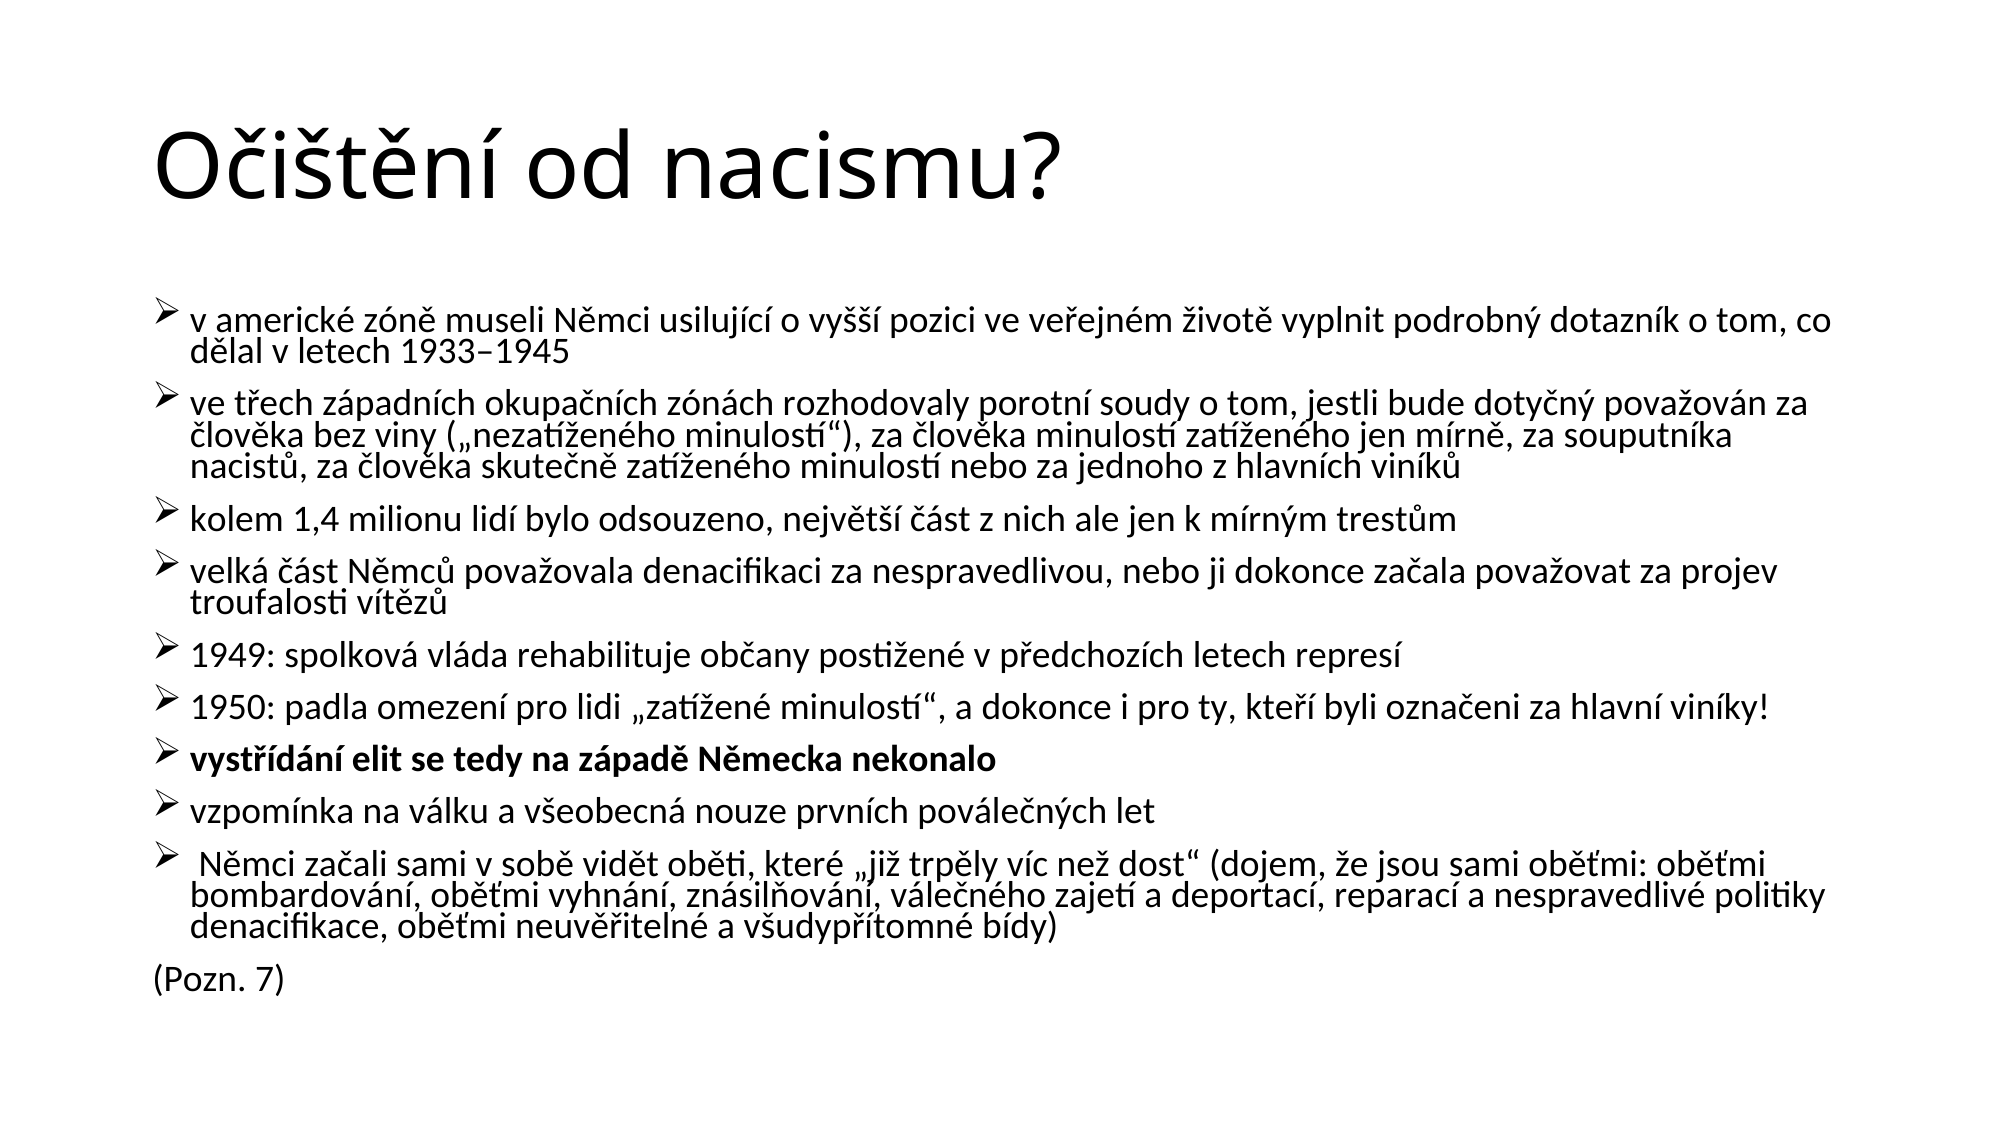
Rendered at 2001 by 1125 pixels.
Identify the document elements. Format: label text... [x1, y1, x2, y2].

title Očištění od nacismu? [137, 59, 1863, 278]
list v americké zóně museli Němci usilující o vyšší pozici ve veřejném životě vyplnit podrobný dotazník o tom, co dělal v letech 1933–1945 ve třech západních okupačních zónách rozhodovaly porotní soudy o tom, jestli bude dotyčný považován za člověka bez viny („nezatíženého minulostí“), za člověka minulostí zatíženého jen mírně, za souputníka nacistů, za člověka skutečně zatíženého minulostí nebo za jednoho z hlavních viníků kolem 1,4 milionu lidí bylo odsouzeno, největší část z nich ale jen k mírným trestům velká část Němců považovala denacifikaci za nespravedlivou, nebo ji dokonce začala považovat za projev troufalosti vítězů 1949: spolková vláda rehabilituje občany postižené v předchozích letech represí 1950: padla omezení pro lidi „zatížené minulostí“, a dokonce i pro ty, kteří byli označeni za hlavní viníky! vystřídání elit se tedy na západě Německa nekonalo vzpomínka na válku a všeobecná nouze prvních poválečných let Němci začali sami v sobě vidět oběti, které „již trpěly víc než dost“ (dojem, že jsou sami oběťmi: oběťmi bombardování, oběťmi vyhnání, znásilňování, válečného zajetí a deportací, reparací a nespravedlivé politiky denacifikace, oběťmi neuvěřitelné a všudypřítomné bídy) (Pozn. 7) [137, 299, 1863, 1014]
